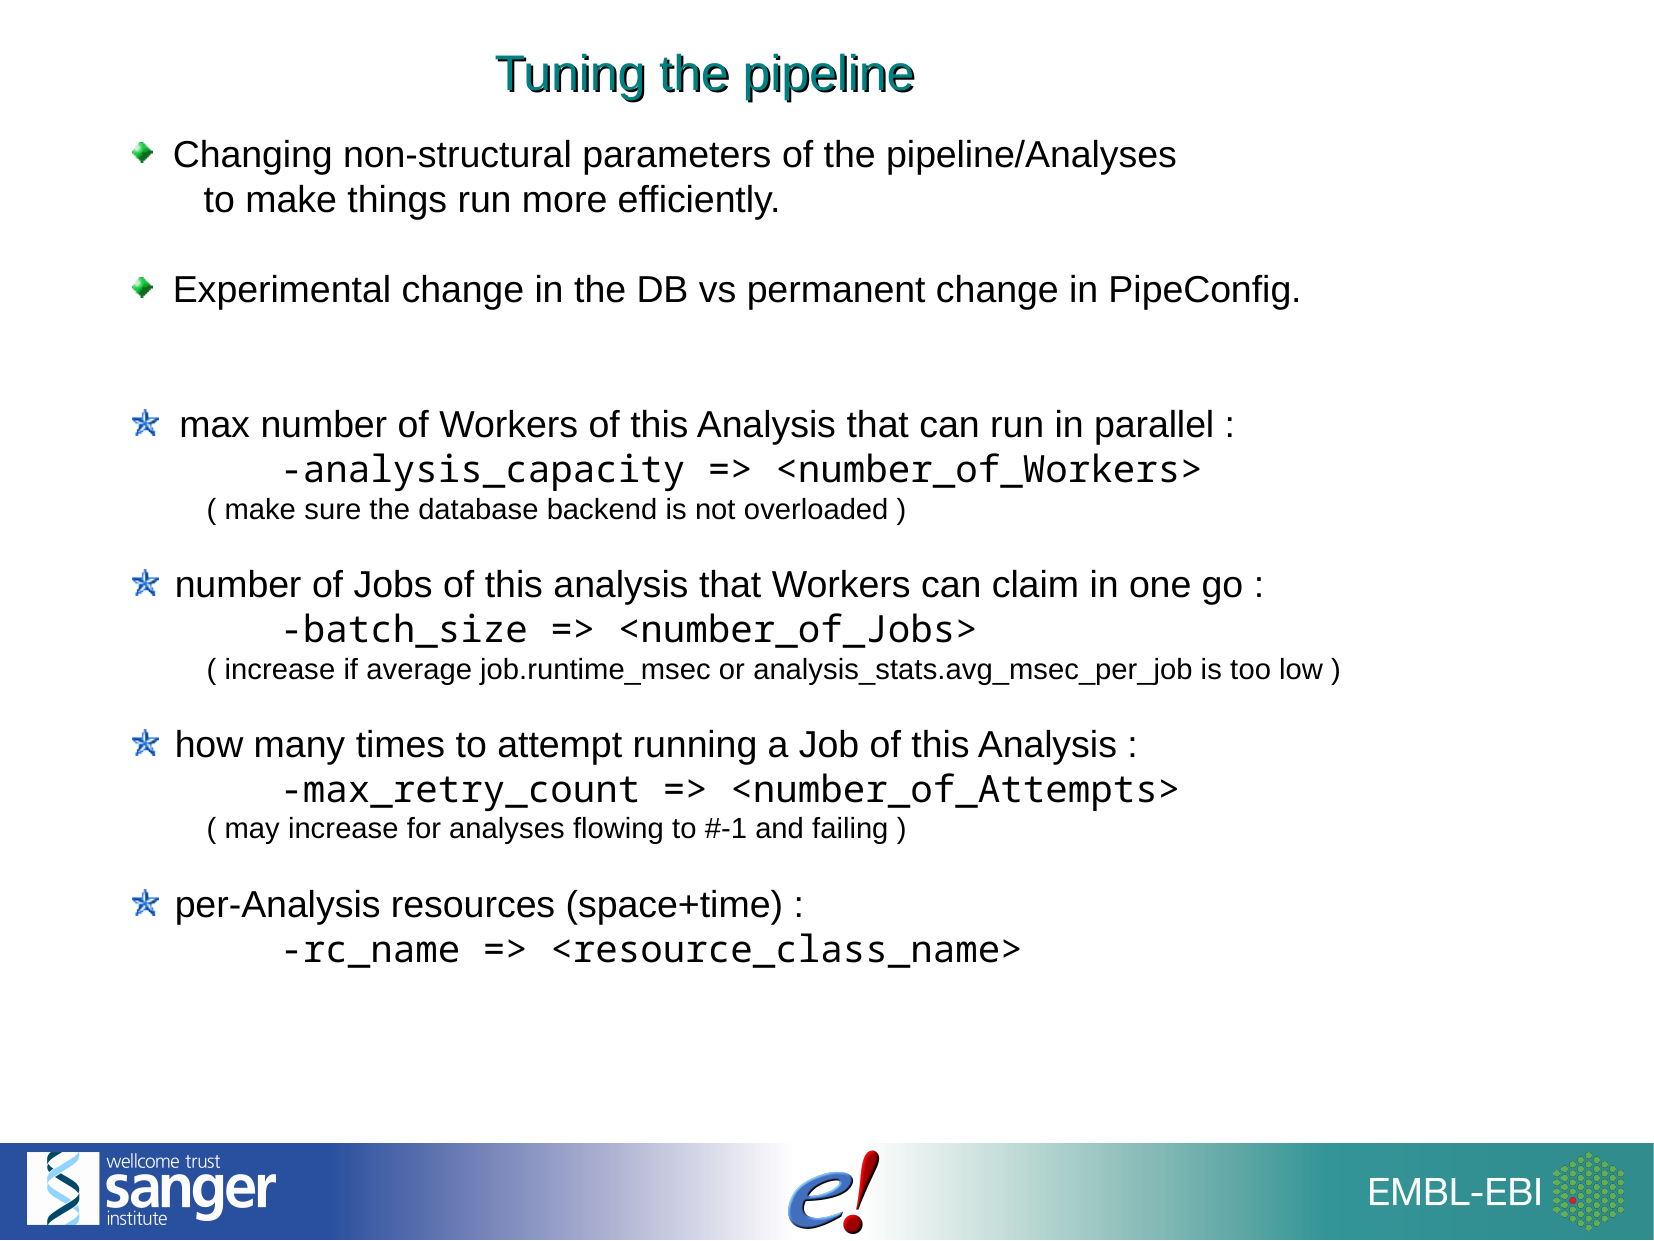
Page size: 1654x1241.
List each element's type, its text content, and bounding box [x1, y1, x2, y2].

picture [132, 277, 153, 298]
text_box Changing non-structural parameters of the pipeline/Analyses to make things run more efficiently. Experimental change in the DB vs permanent change in PipeConfig. max number of Workers of this Analysis that can run in parallel : -analysis_capacity => <number_of_Workers> ( make sure the database backend is not overloaded ) number of Jobs of this analysis that Workers can claim in one go : -batch_size => <number_of_Jobs> ( increase if average job.runtime_msec or analysis_stats.avg_msec_per_job is too low ) how many times to attempt running a Job of this Analysis : -max_retry_count => <number_of_Attempts> ( may increase for analyses flowing to #-1 and failing ) per-Analysis resources (space+time) : -rc_name => <resource_class_name> [118, 115, 1477, 1152]
picture [132, 889, 159, 916]
picture [132, 729, 159, 756]
picture [0, 1143, 1654, 1240]
picture [132, 569, 159, 596]
text_box Tuning the pipeline [82, 33, 1327, 115]
picture [132, 409, 159, 436]
picture [132, 142, 153, 163]
